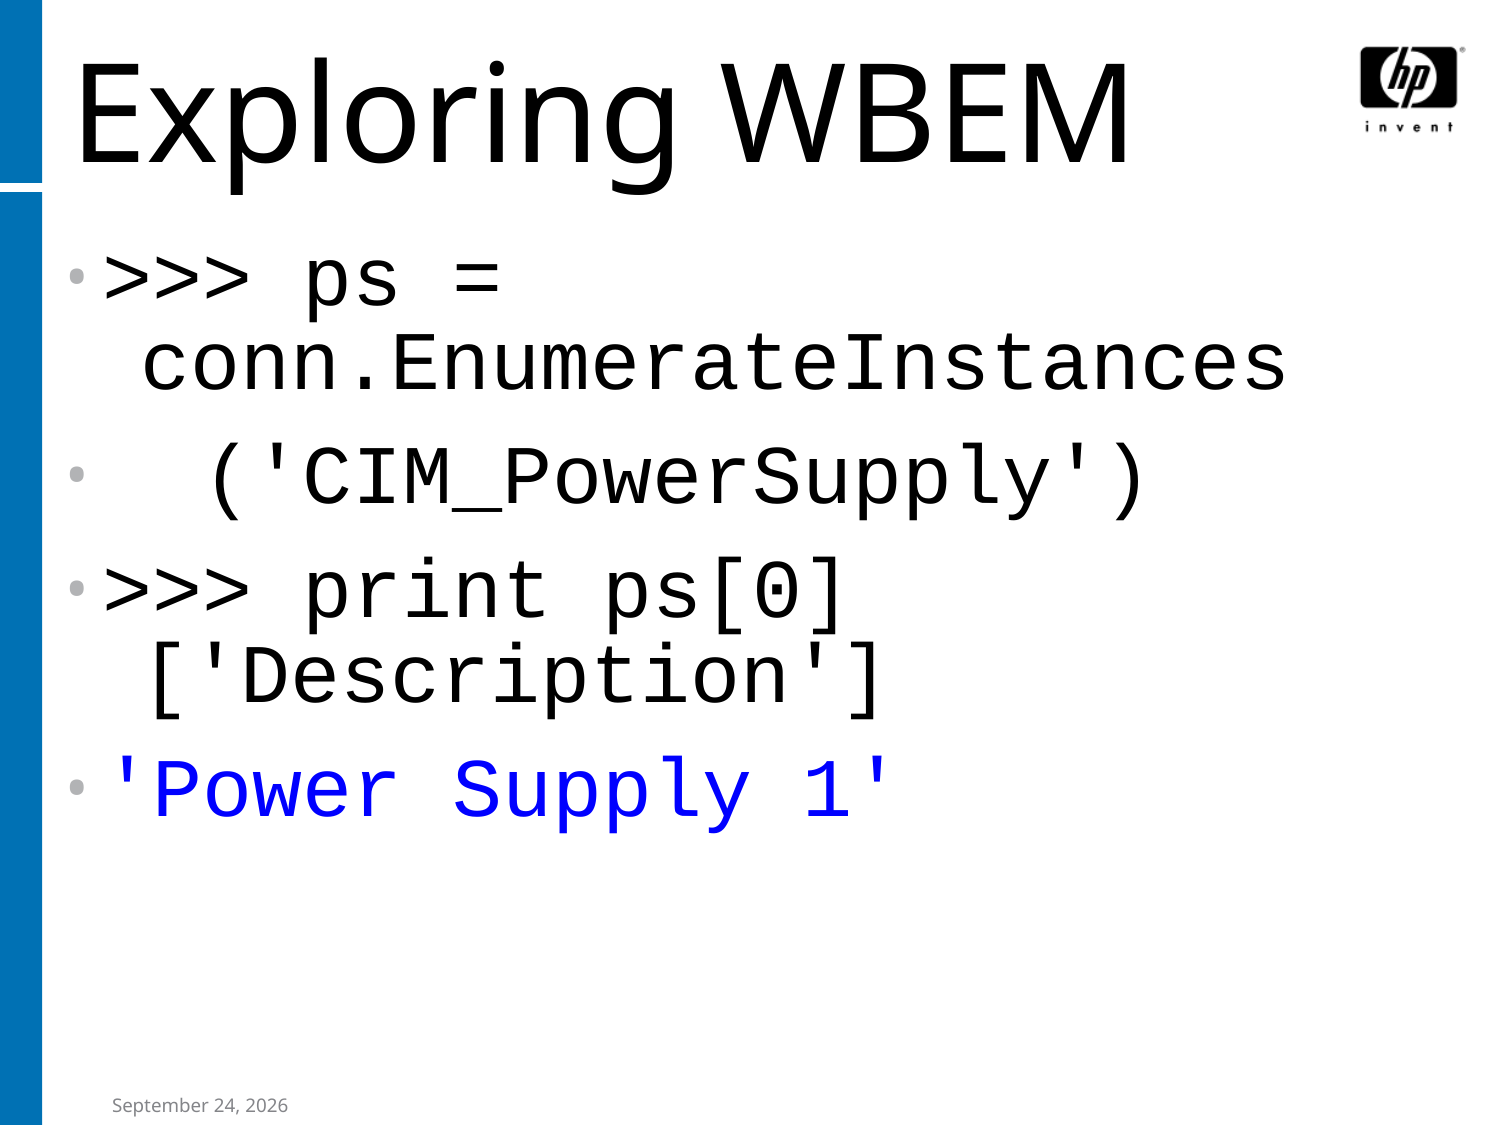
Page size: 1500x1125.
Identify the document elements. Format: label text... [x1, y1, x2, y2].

title Exploring WBEM [70, 18, 1322, 207]
picture [1350, 37, 1472, 141]
list >>> ps = conn.EnumerateInstances ('CIM_PowerSupply') >>> print ps[0]['Description'] 'Power Supply 1' [65, 237, 1423, 1063]
